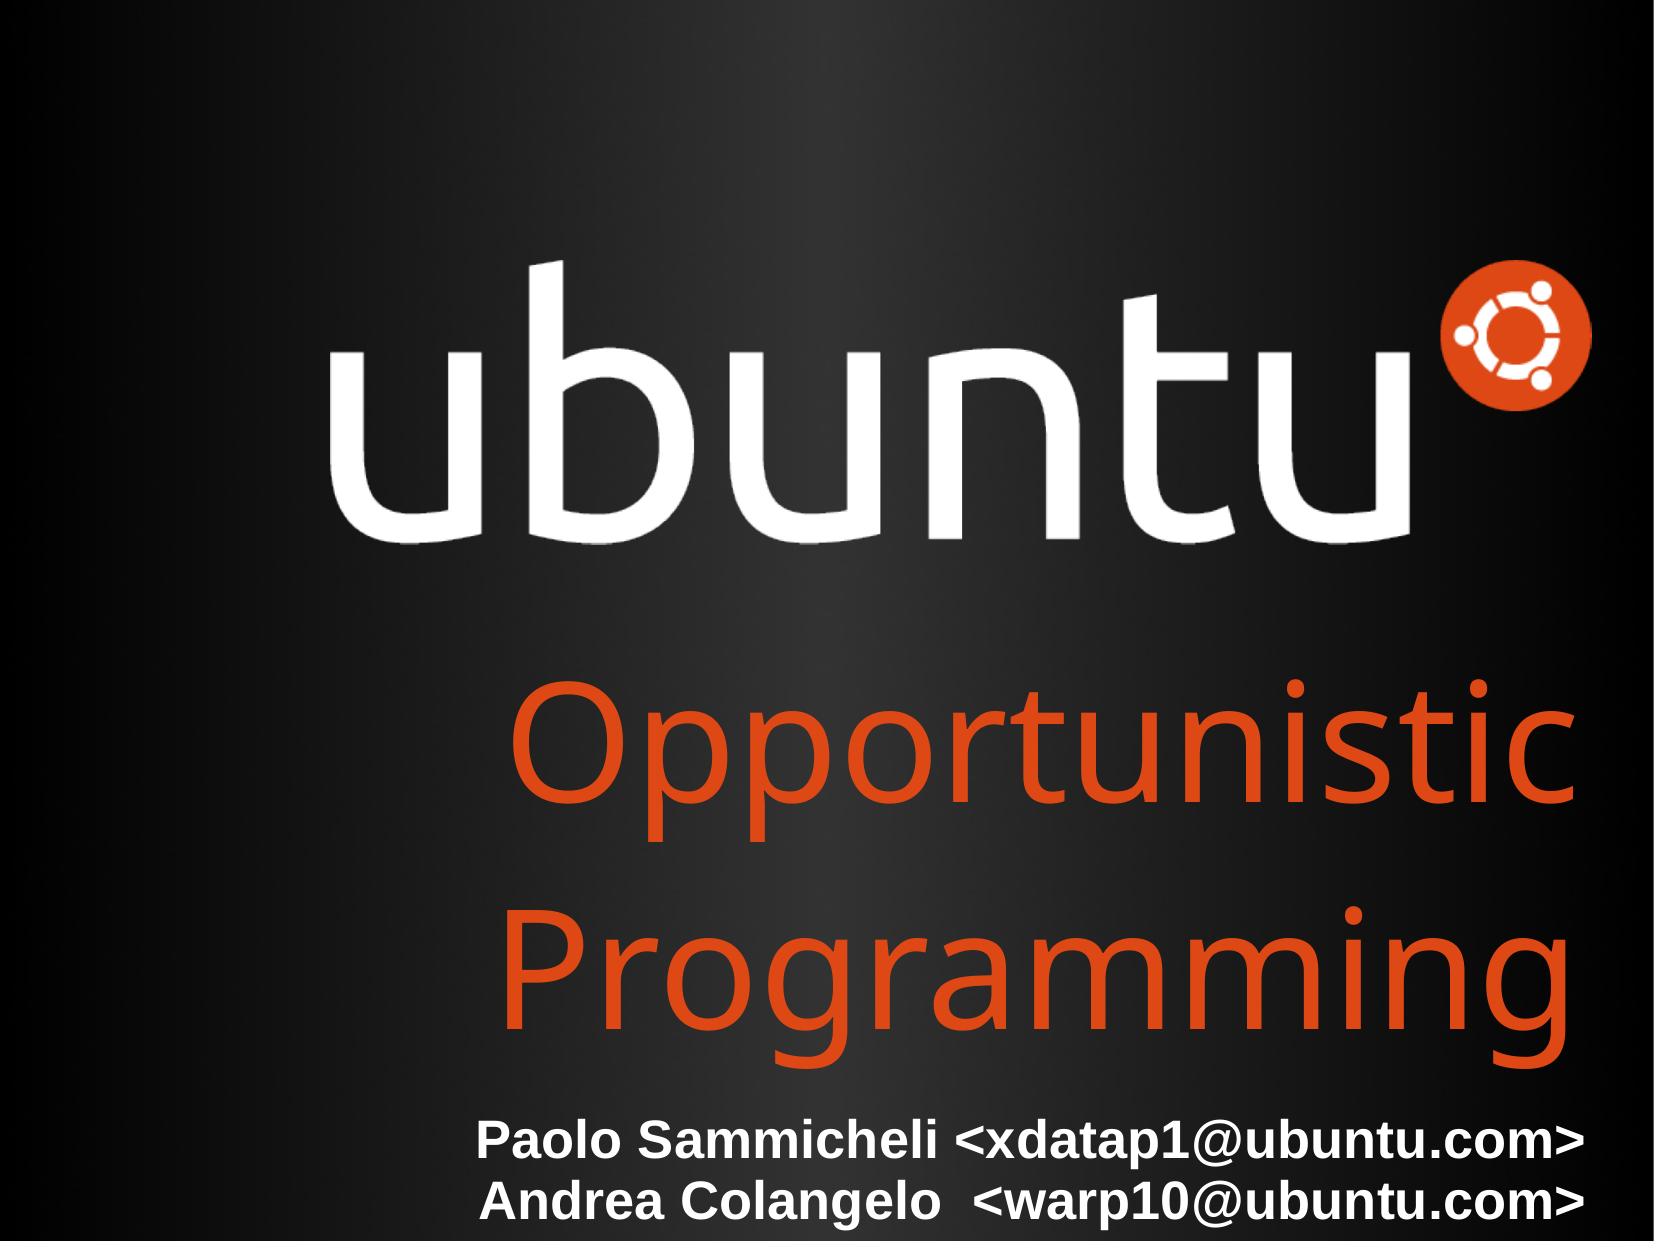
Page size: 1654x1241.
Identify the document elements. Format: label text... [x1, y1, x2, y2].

text_box Paolo Sammicheli <xdatap1@ubuntu.com> Andrea Colangelo <warp10@ubuntu.com> [0, 1102, 1603, 1241]
text_box Opportunistic Programming [105, 616, 1596, 1006]
picture [0, 0, 1654, 1241]
